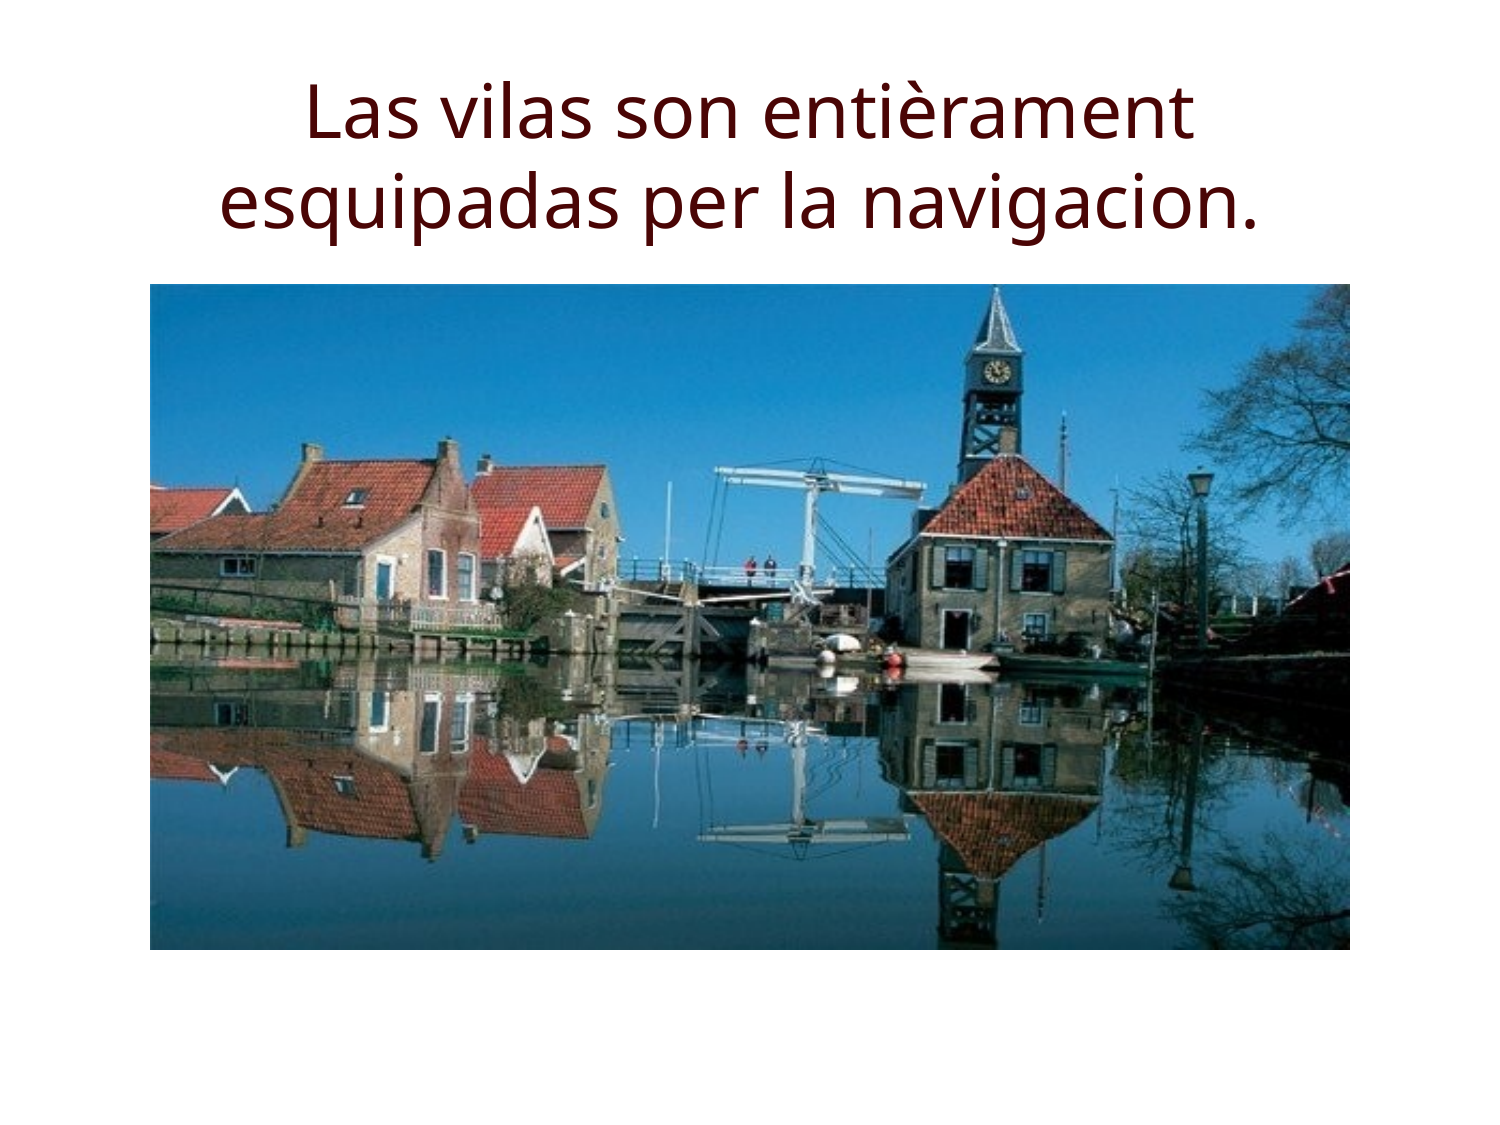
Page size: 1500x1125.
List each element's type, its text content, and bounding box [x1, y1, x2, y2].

title Las vilas son entièrament esquipadas per la navigacion. [150, 82, 1350, 225]
picture [150, 284, 1350, 950]
